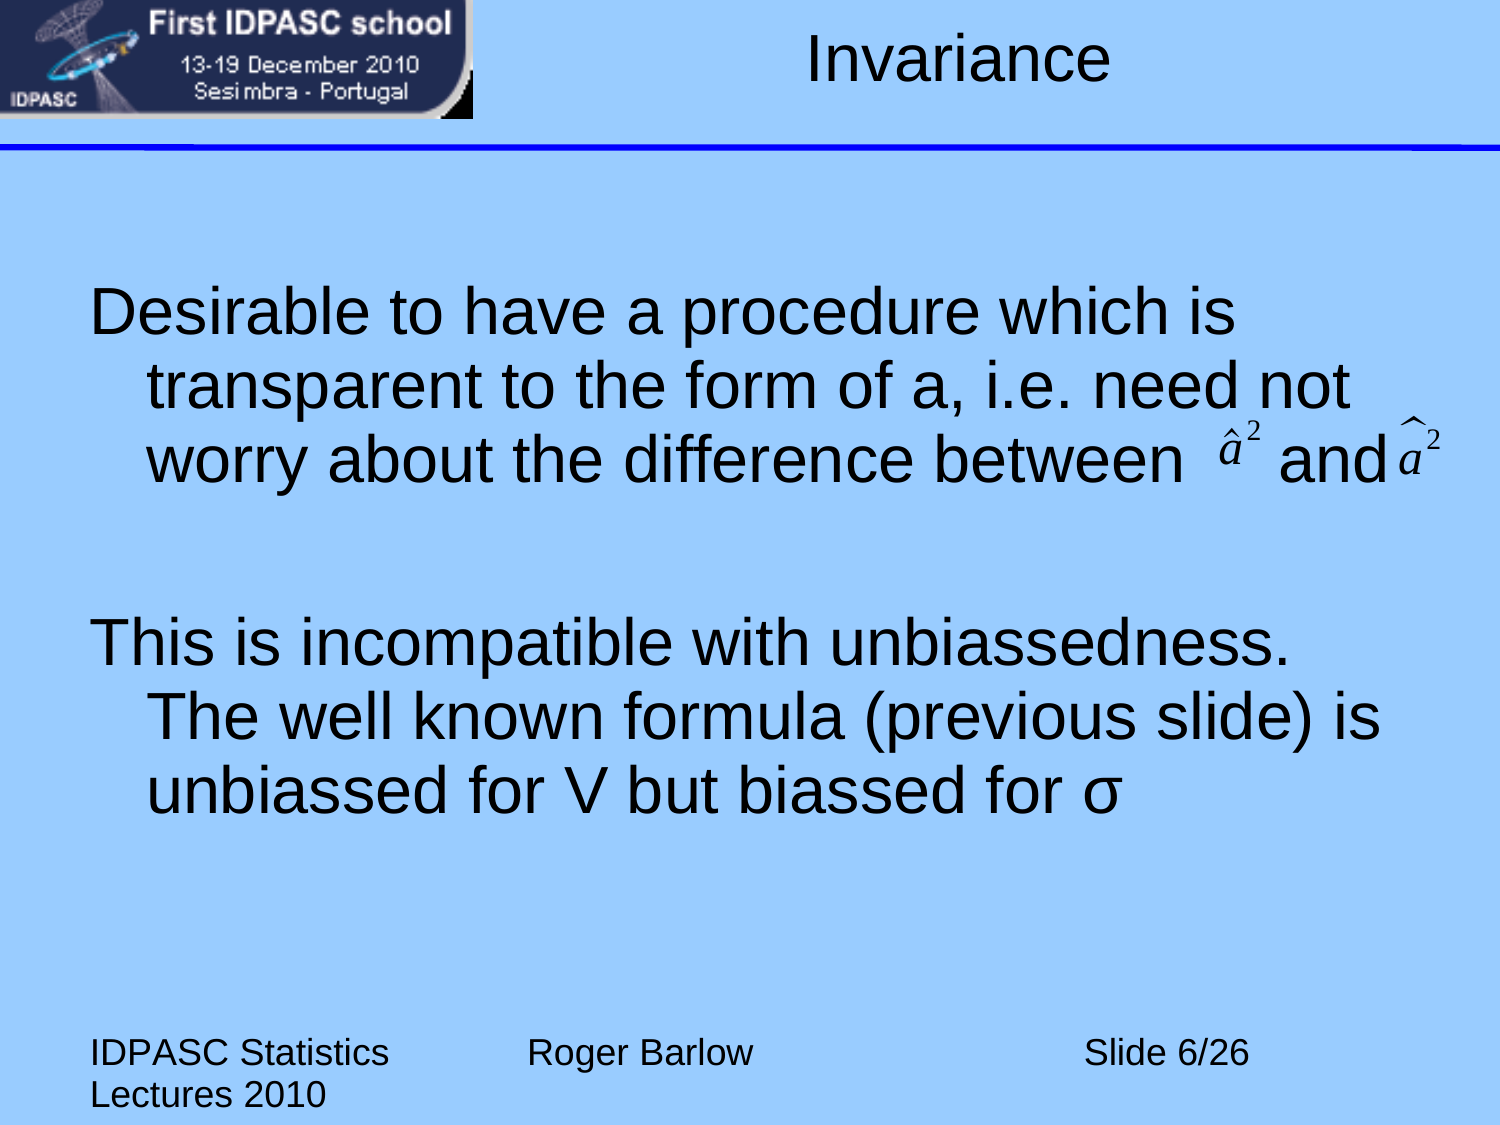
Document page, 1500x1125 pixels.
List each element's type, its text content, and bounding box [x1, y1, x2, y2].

chart [1390, 413, 1447, 486]
title Invariance [501, 7, 1418, 111]
picture [0, 0, 473, 119]
list Desirable to have a procedure which is transparent to the form of a, i.e. need not worry about the difference between and This is incompatible with unbiassedness. The well known formula (previous slide) is unbiassed for V but biassed for σ [75, 262, 1425, 1010]
chart [1210, 413, 1268, 476]
